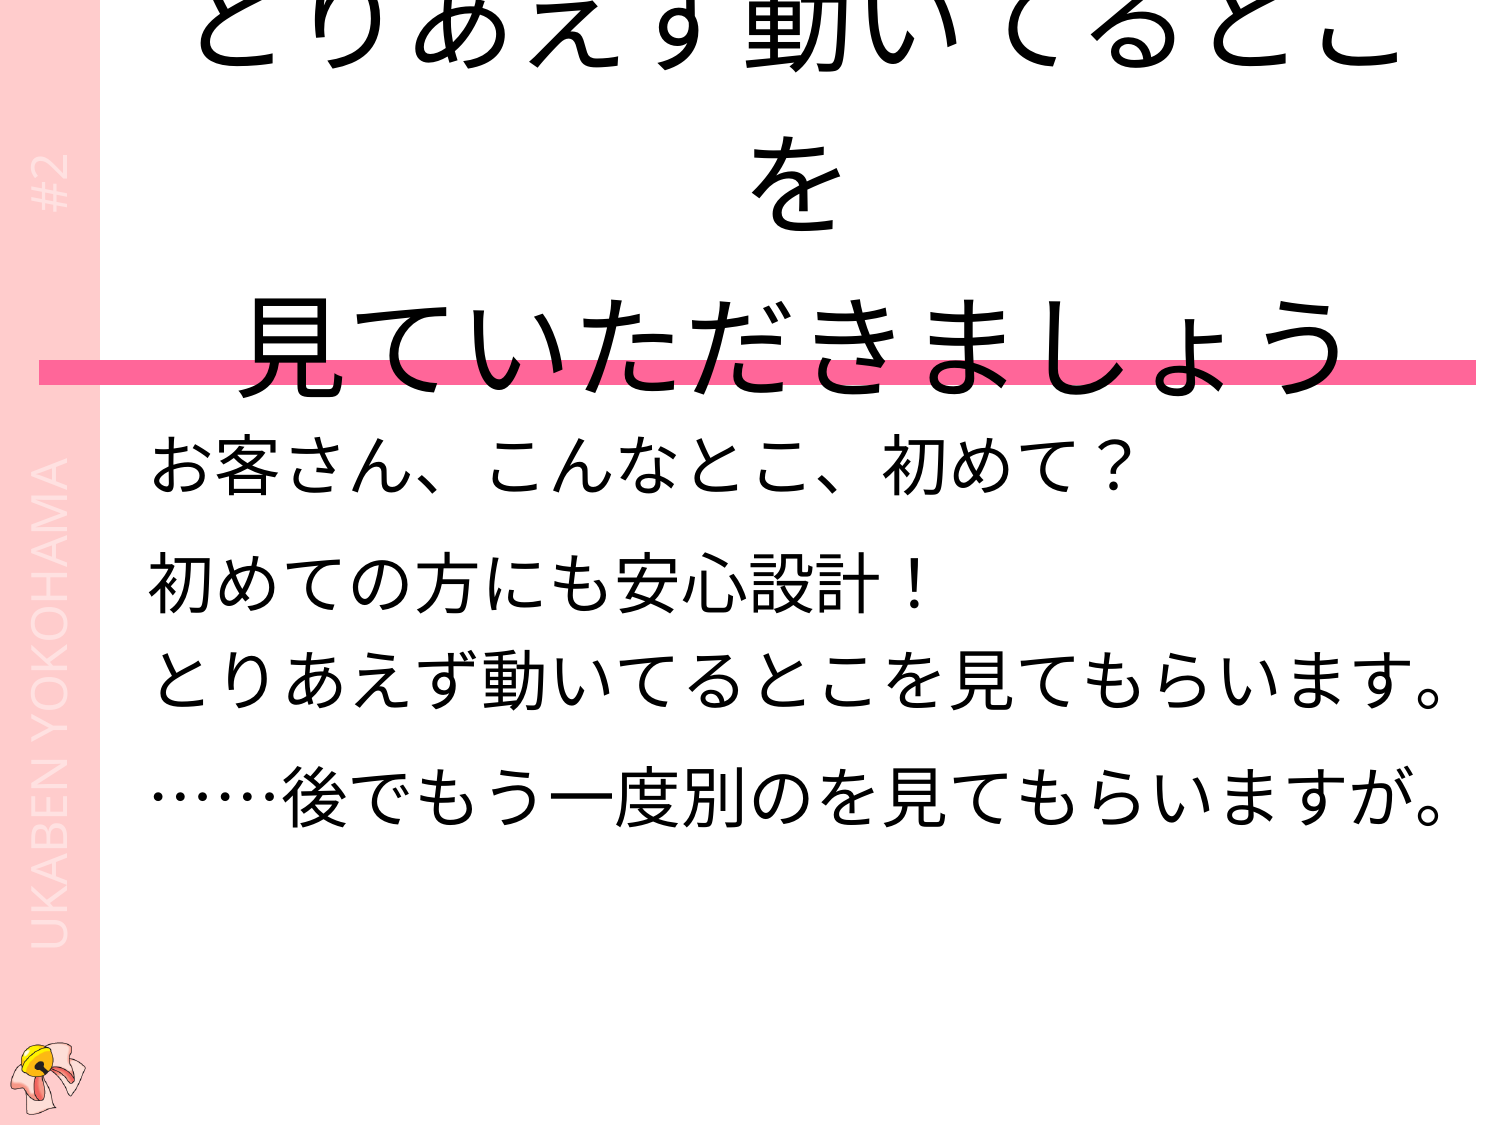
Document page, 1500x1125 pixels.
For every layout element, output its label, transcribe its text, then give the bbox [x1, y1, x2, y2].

title とりあえず動いてるとこを 見ていただきましょう [147, 29, 1447, 325]
list お客さん、こんなとこ、初めて？ 初めての方にも安心設計！ とりあえず動いてるとこを見てもらいます。 ……後でもう一度別のを見てもらいますが。 [147, 413, 1447, 1111]
picture [10, 1042, 86, 1115]
